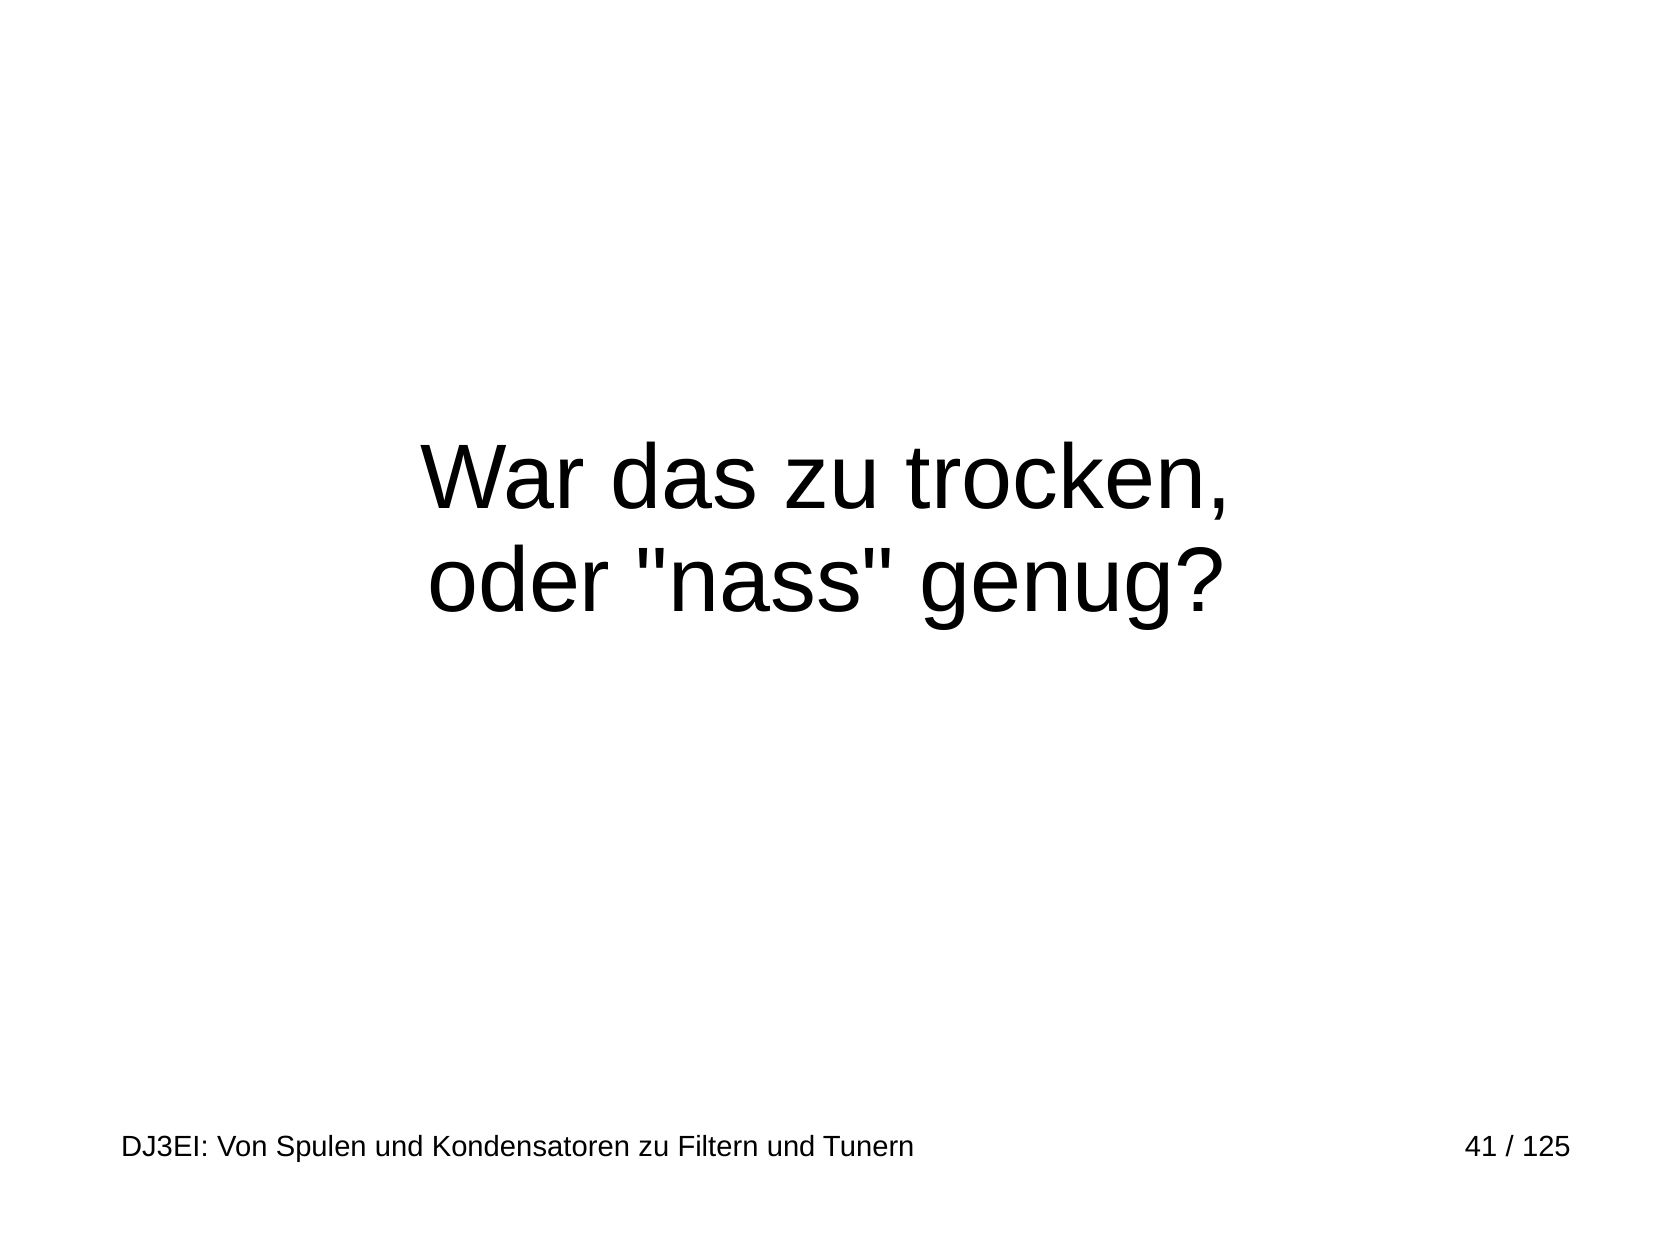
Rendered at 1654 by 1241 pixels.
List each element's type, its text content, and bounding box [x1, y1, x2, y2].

title War das zu trocken, oder "nass" genug? [82, 229, 1571, 827]
